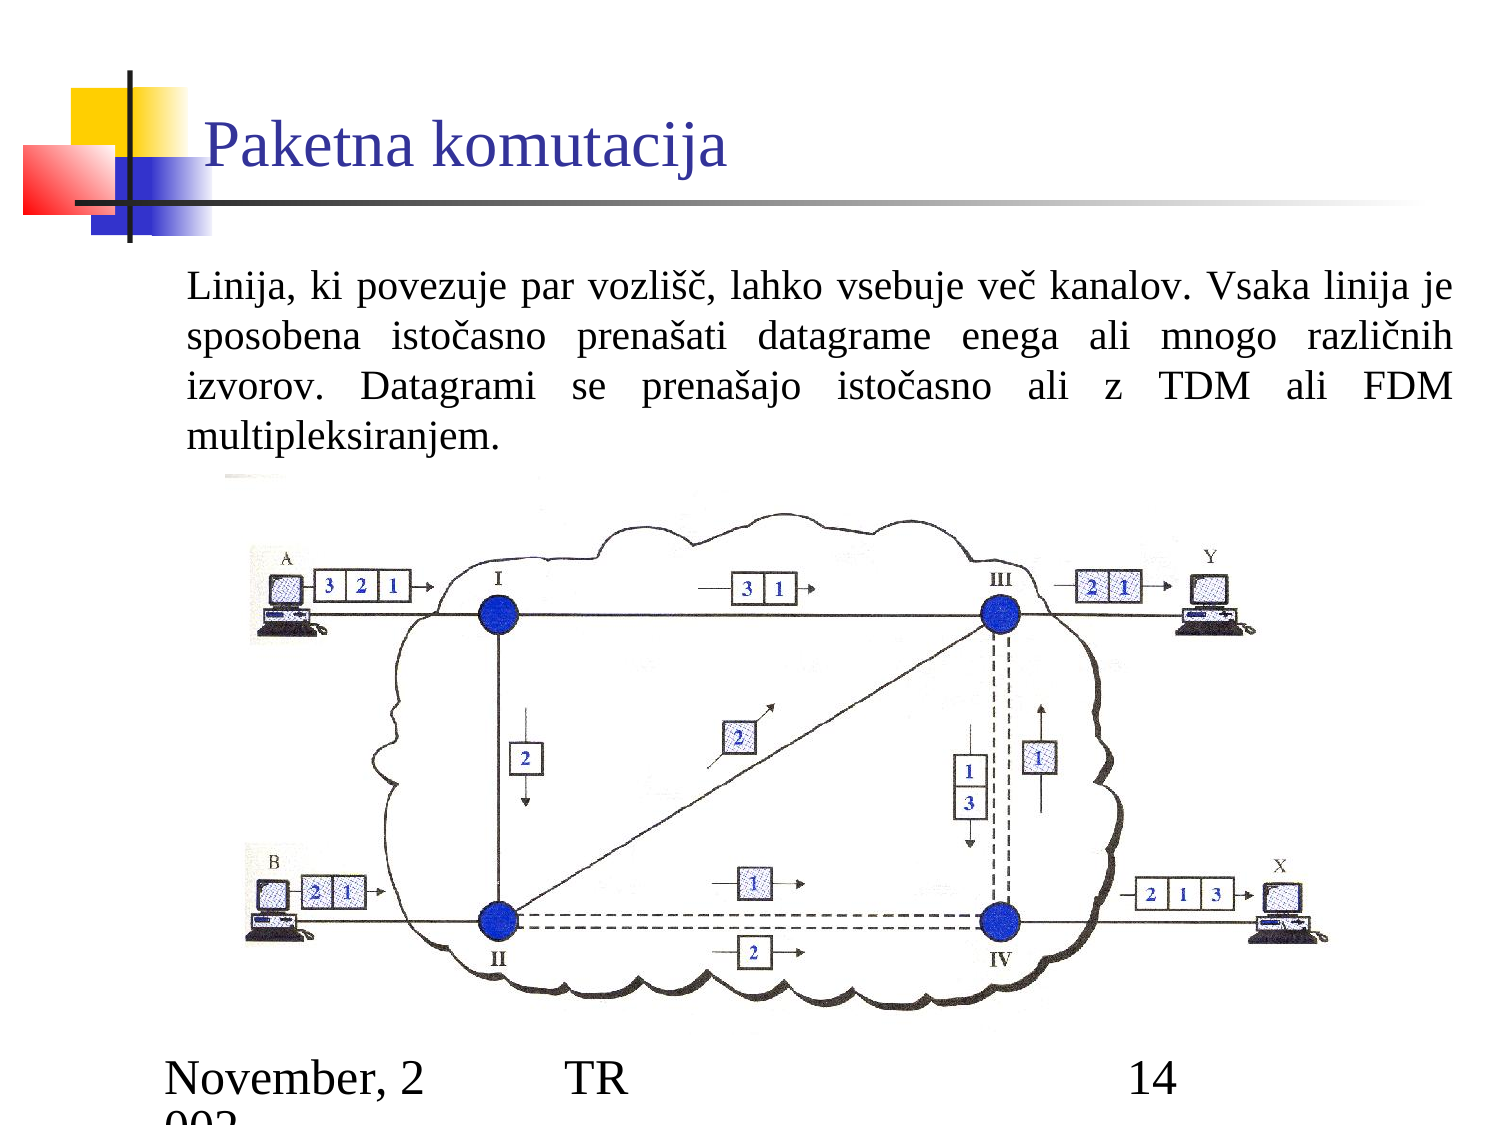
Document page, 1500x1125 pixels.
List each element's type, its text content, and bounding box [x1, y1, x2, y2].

picture [225, 474, 1363, 1035]
title Paketna komutacija [188, 92, 1468, 188]
list Linija, ki povezuje par vozlišč, lahko vsebuje več kanalov. Vsaka linija je sposobena istočasno prenašati datagrame enega ali mnogo različnih izvorov. Datagrami se prenašajo istočasno ali z TDM ali FDM multipleksiranjem. [50, 249, 1469, 573]
